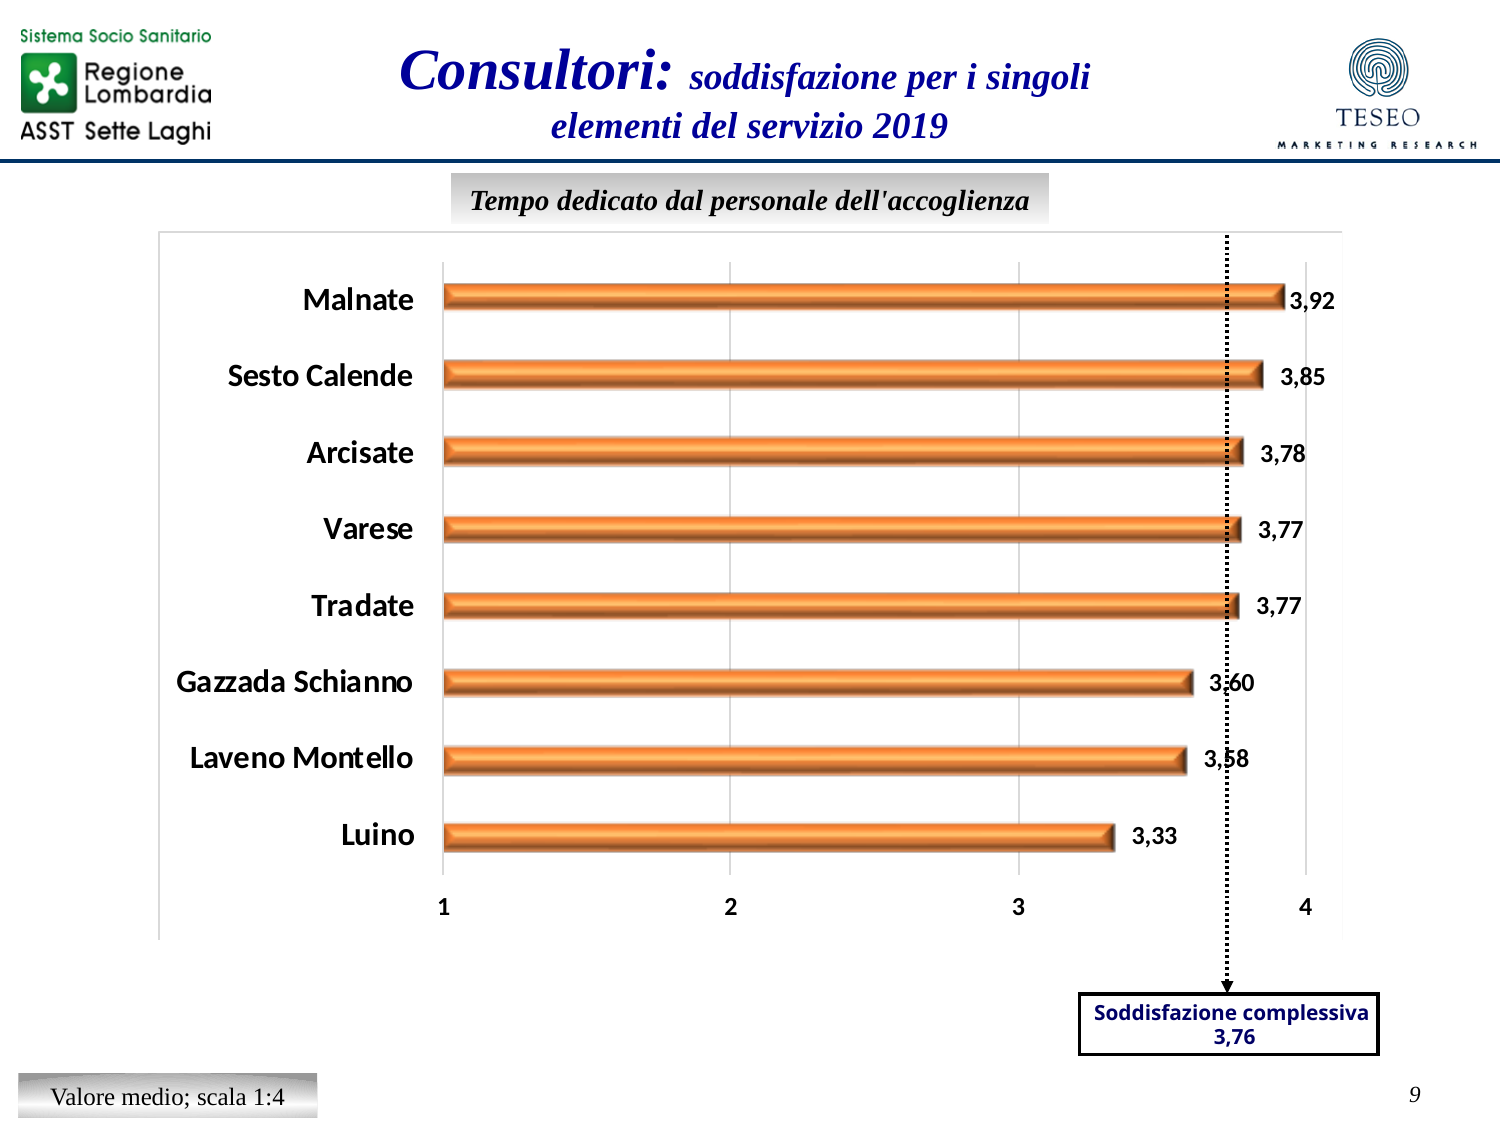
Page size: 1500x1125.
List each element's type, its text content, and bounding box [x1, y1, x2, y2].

text_box Soddisfazione complessiva 3,76 [1079, 993, 1379, 1055]
text_box Valore medio; scala 1:4 [18, 1073, 318, 1118]
text_box Tempo dedicato dal personale dell'accoglienza [451, 173, 1049, 224]
picture [21, 26, 206, 148]
picture [1294, 30, 1481, 149]
picture [157, 230, 1343, 940]
text_box Consultori: soddisfazione per i singoli elementi del servizio 2019 [206, 25, 1294, 151]
